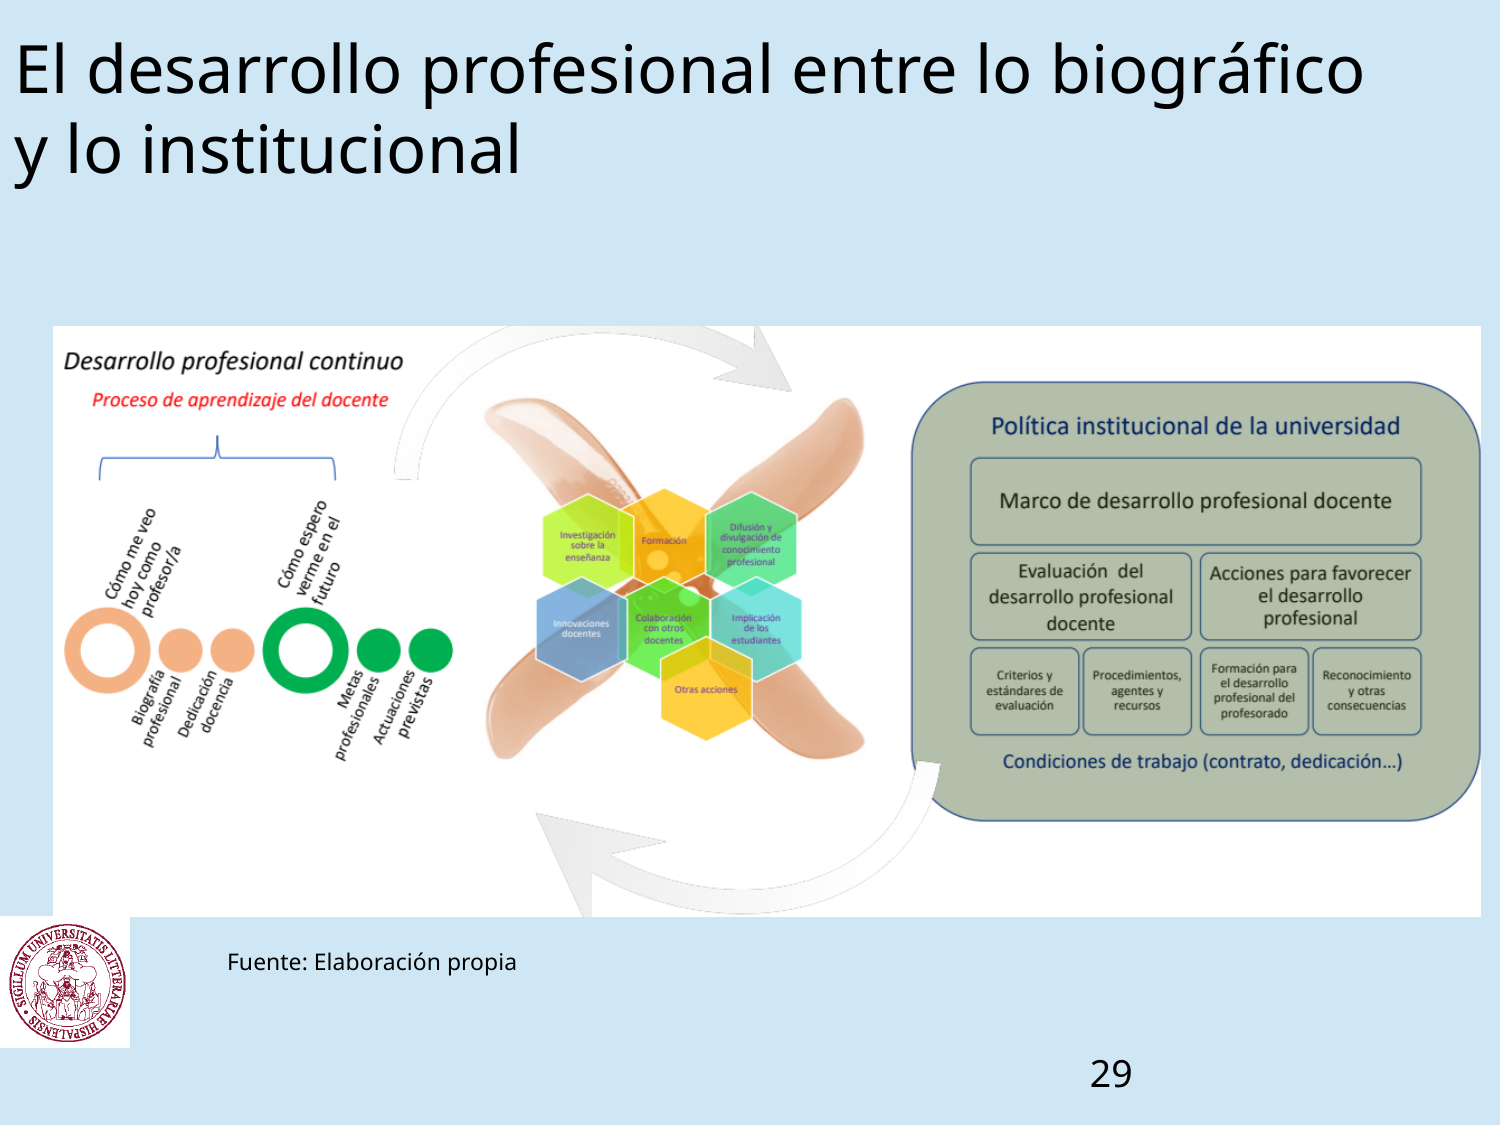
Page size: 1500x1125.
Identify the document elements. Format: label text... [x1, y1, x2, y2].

picture [0, 326, 1481, 1048]
slide_number <número> [1074, 1042, 1425, 1103]
text_box Fuente: Elaboración propia [212, 939, 533, 983]
text_box El desarrollo profesional entre lo biográfico y lo institucional [0, 19, 1500, 237]
